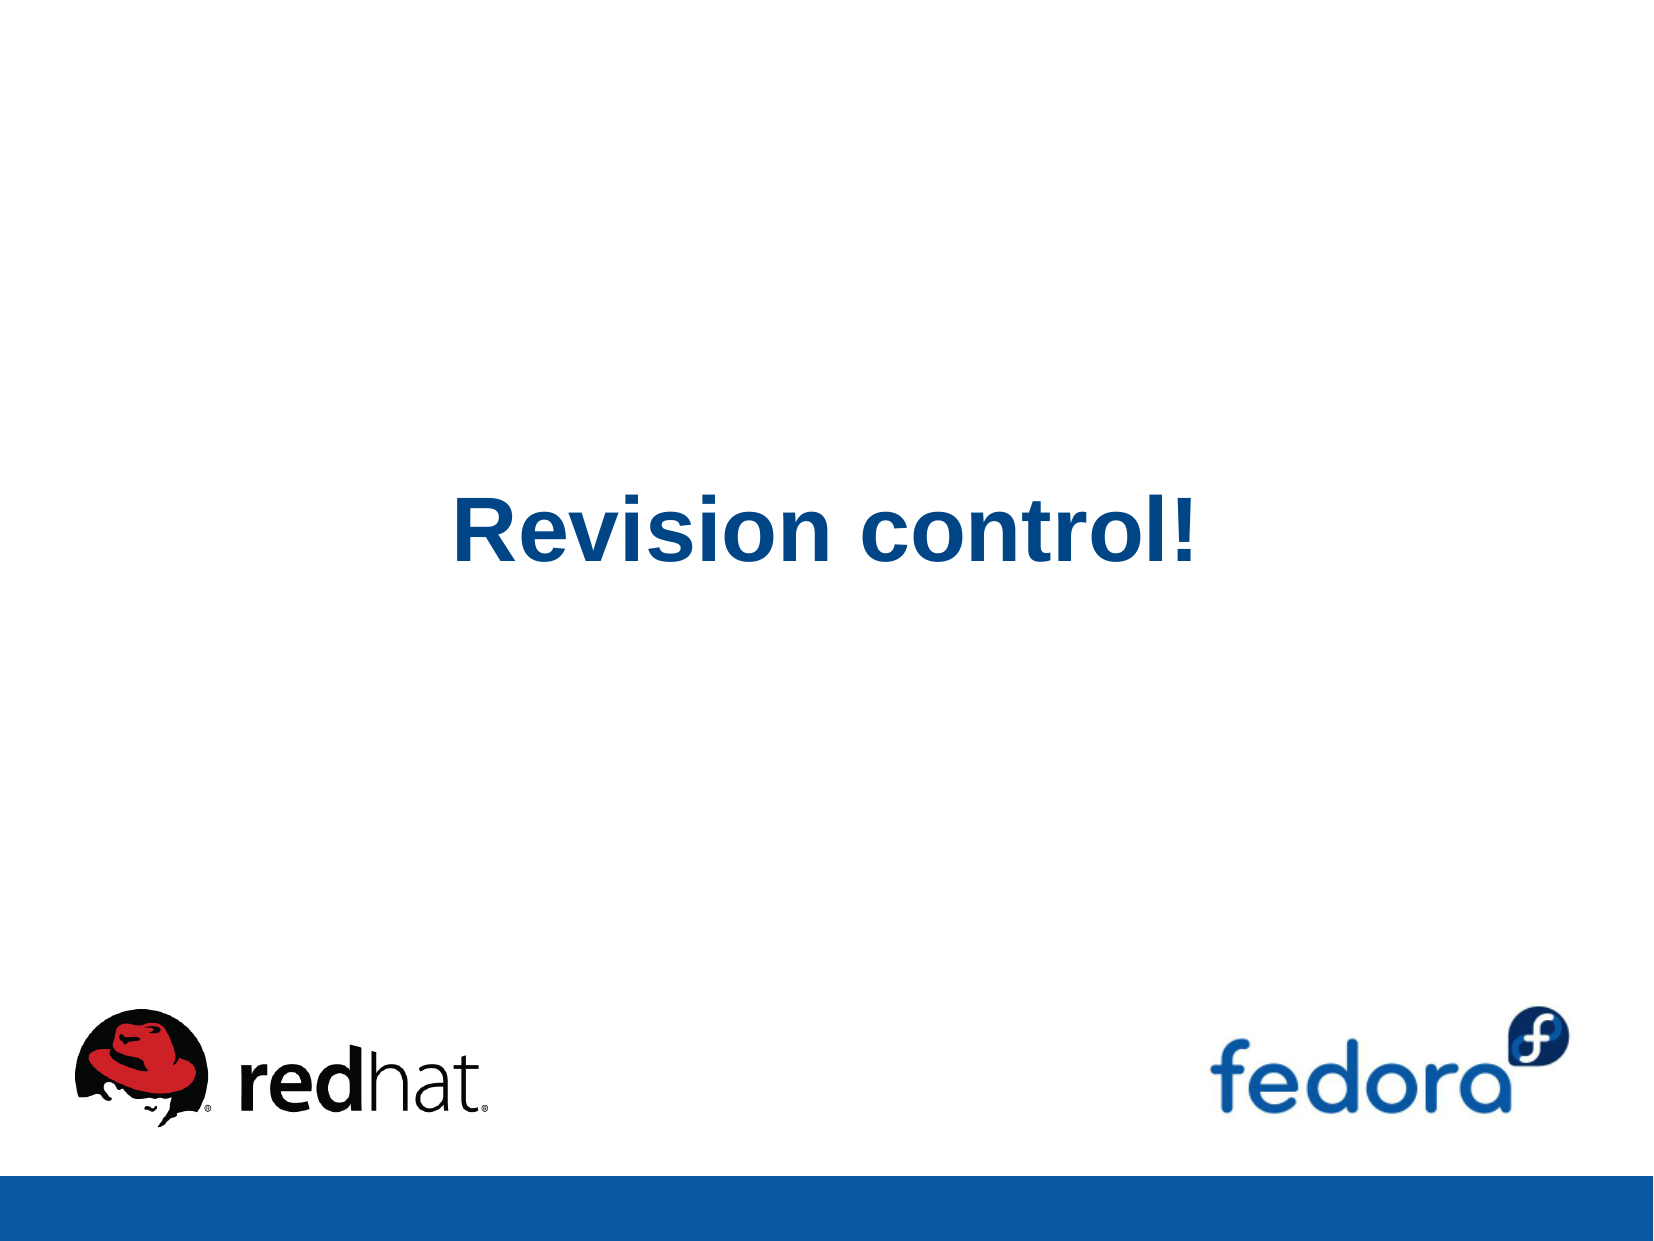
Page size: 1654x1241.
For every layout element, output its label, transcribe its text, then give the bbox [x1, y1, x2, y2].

subtitle Revision control! [82, 56, 1571, 1102]
picture [75, 1009, 488, 1142]
picture [1200, 997, 1576, 1125]
picture [0, 1176, 1654, 1241]
